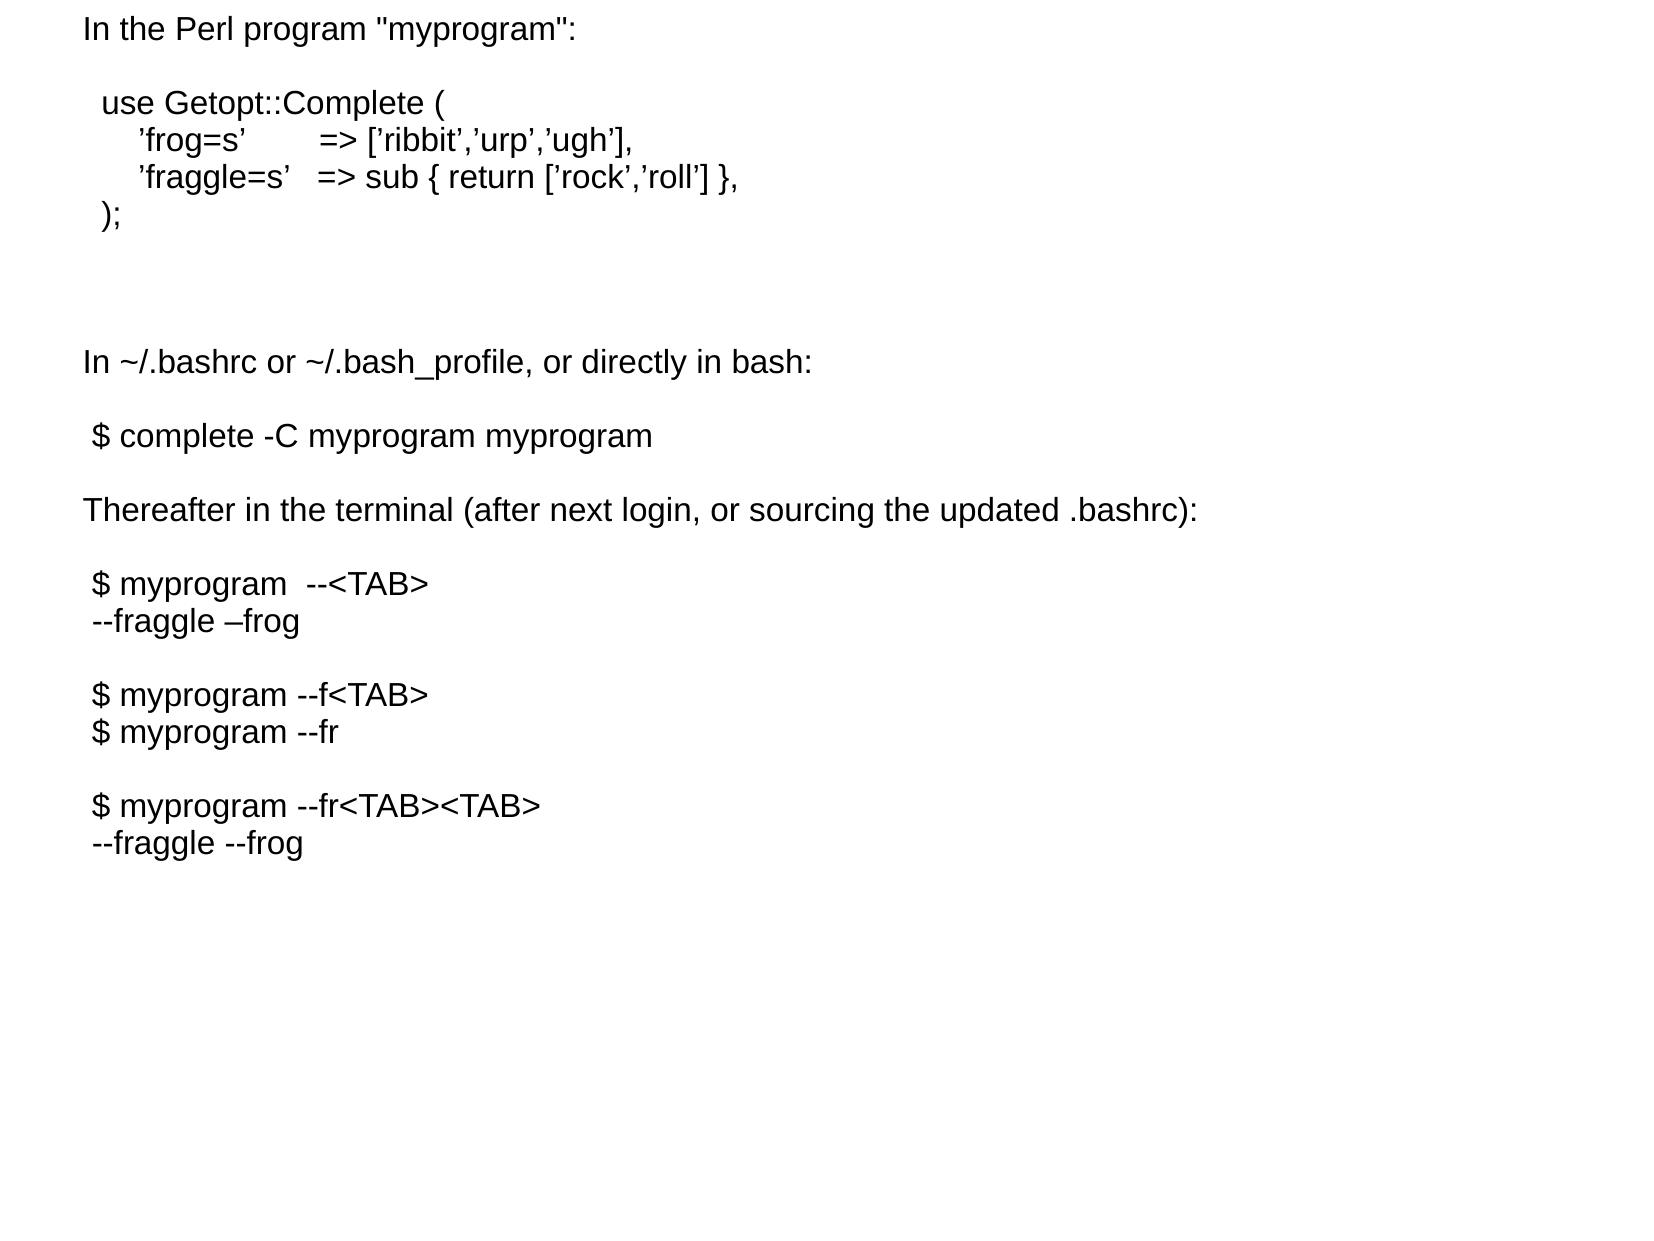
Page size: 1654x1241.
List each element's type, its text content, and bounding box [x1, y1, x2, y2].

subtitle In the Perl program "myprogram": use Getopt::Complete ( ’frog=s’ => [’ribbit’,’urp’,’ugh’], ’fraggle=s’ => sub { return [’rock’,’roll’] }, ); In ~/.bashrc or ~/.bash_profile, or directly in bash: $ complete ‐C myprogram myprogram Thereafter in the terminal (after next login, or sourcing the updated .bashrc): $ myprogram --<TAB> --fraggle –frog $ myprogram ‐‐f<TAB> $ myprogram ‐‐fr $ myprogram ‐‐fr<TAB><TAB> --fraggle --frog [82, 10, 1571, 1070]
